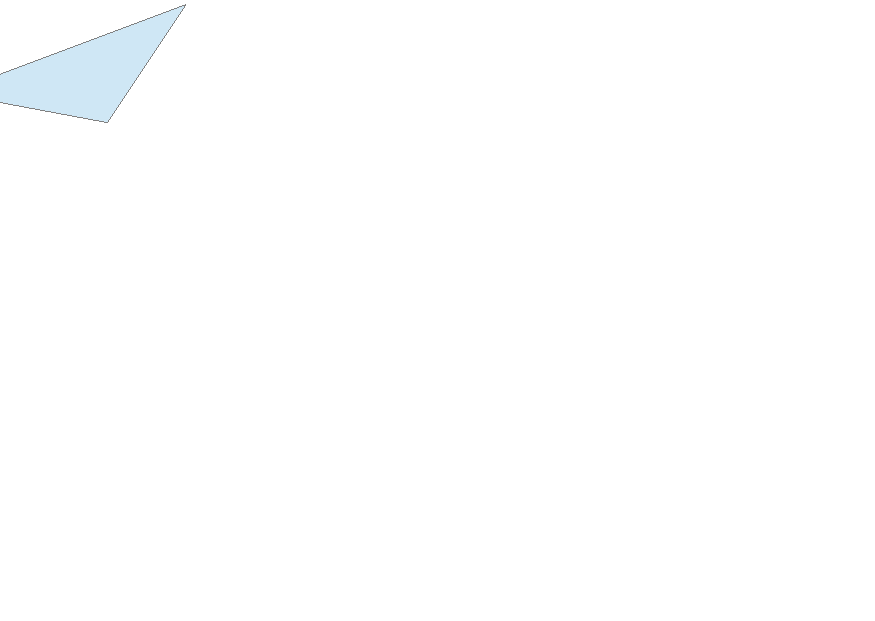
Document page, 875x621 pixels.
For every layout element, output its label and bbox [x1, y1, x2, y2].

text_box [0, 4, 186, 123]
